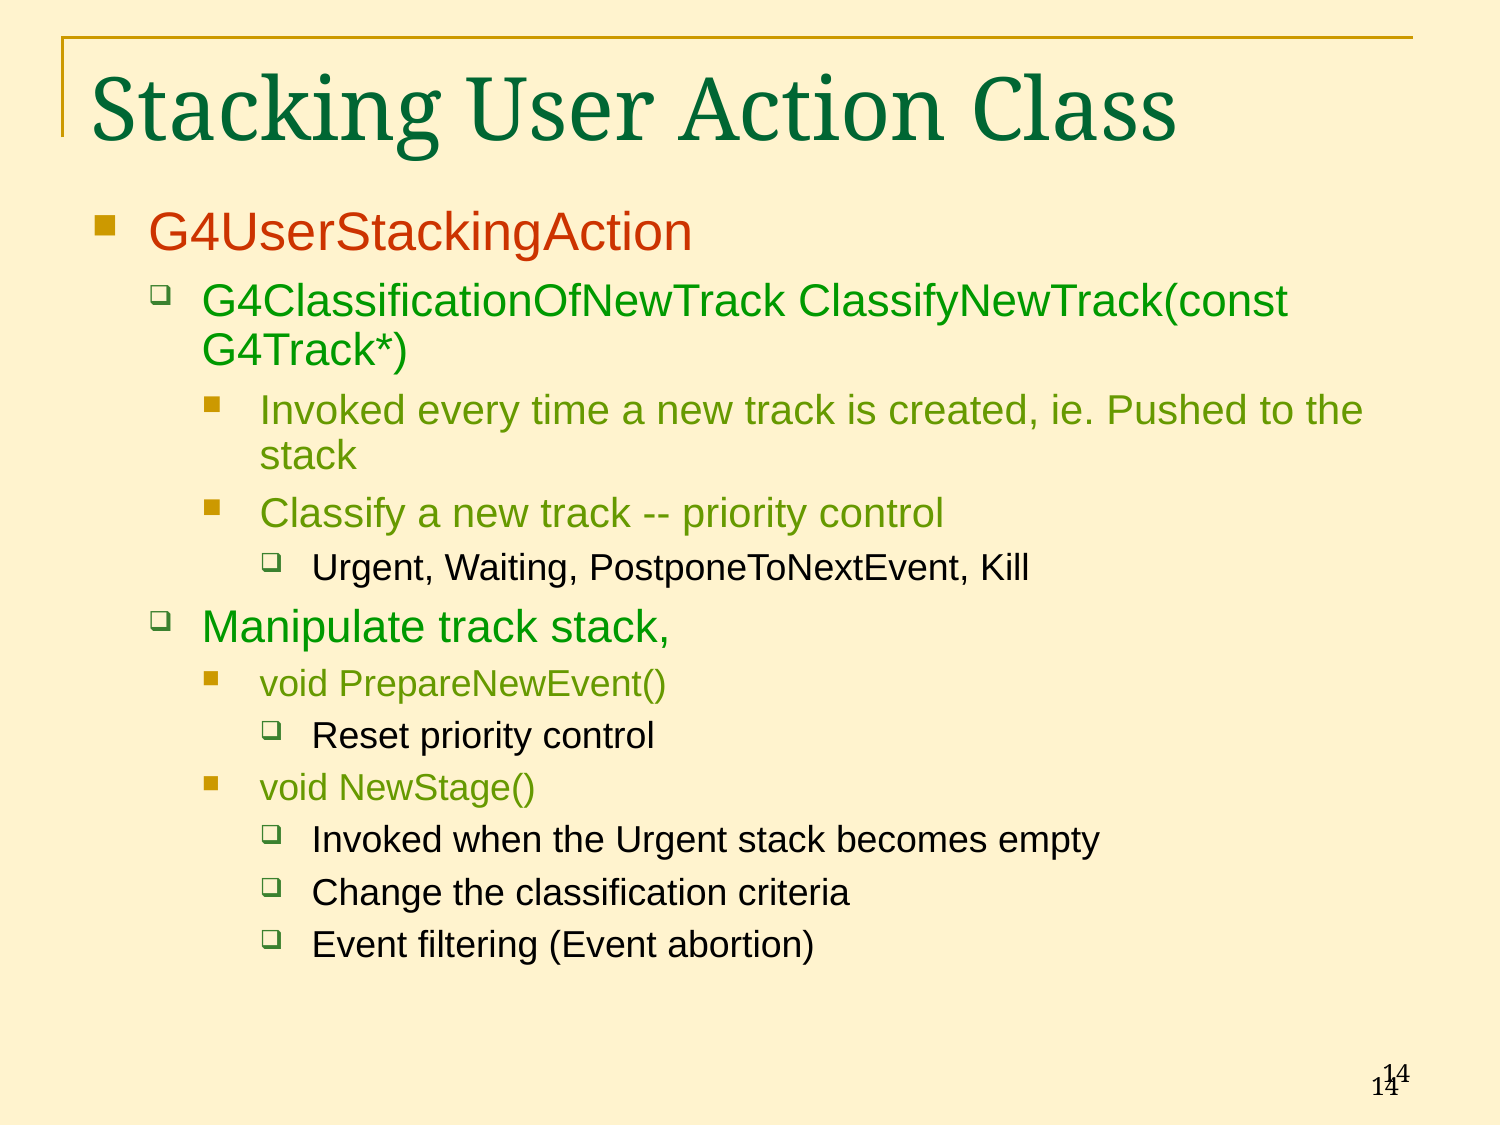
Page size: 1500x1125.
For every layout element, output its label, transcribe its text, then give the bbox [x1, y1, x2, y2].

list G4UserStackingAction G4ClassificationOfNewTrack ClassifyNewTrack(const G4Track*) Invoked every time a new track is created, ie. Pushed to the stack Classify a new track -- priority control Urgent, Waiting, PostponeToNextEvent, Kill Manipulate track stack, void PrepareNewEvent() Reset priority control void NewStage() Invoked when the Urgent stack becomes empty Change the classification criteria Event filtering (Event abortion) [76, 196, 1427, 1011]
text_box <number> [1074, 1024, 1426, 1100]
title Stacking User Action Class [75, 45, 1426, 233]
